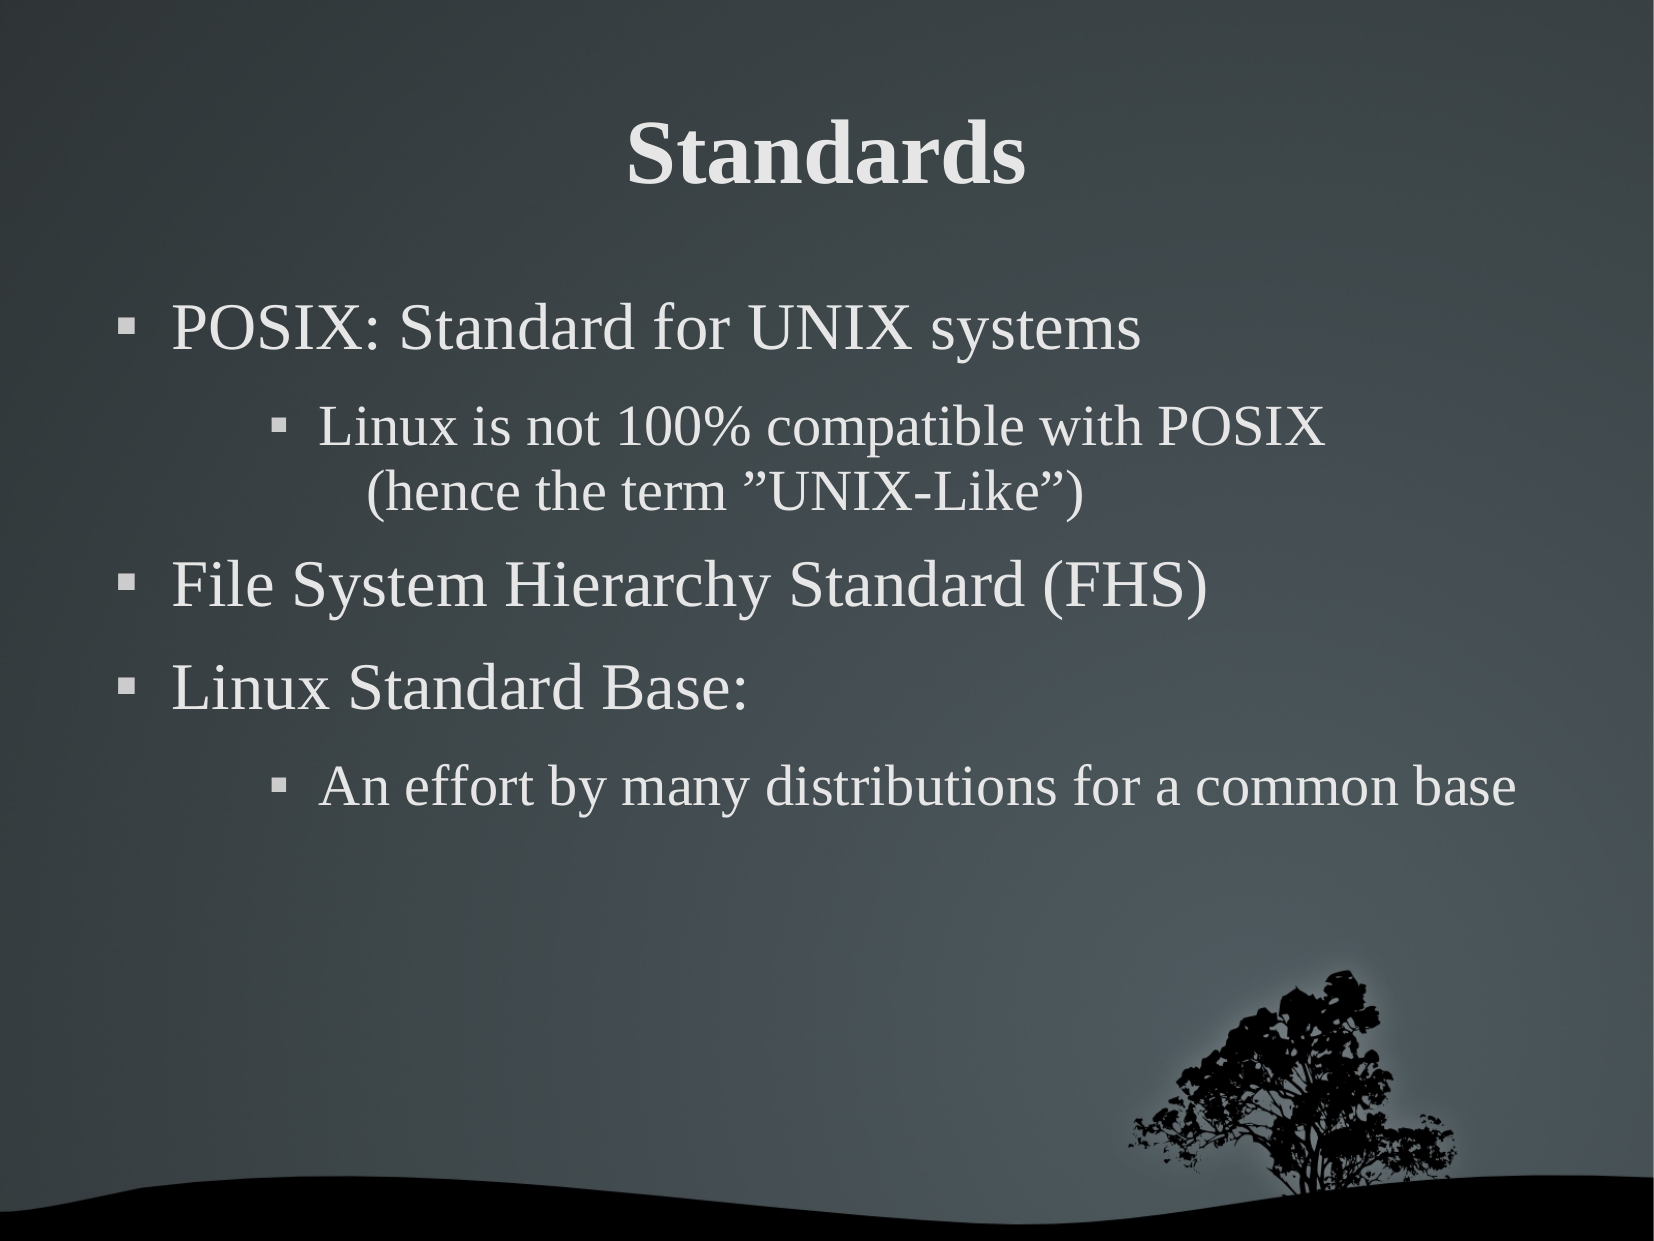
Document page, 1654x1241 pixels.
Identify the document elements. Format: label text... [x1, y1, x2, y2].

list POSIX: Standard for UNIX systems Linux is not 100% compatible with POSIX (hence the term ”UNIX-Like”) File System Hierarchy Standard (FHS) Linux Standard Base: An effort by many distributions for a common base [82, 290, 1571, 1109]
title Standards [82, 49, 1571, 257]
picture [0, 0, 1654, 1241]
